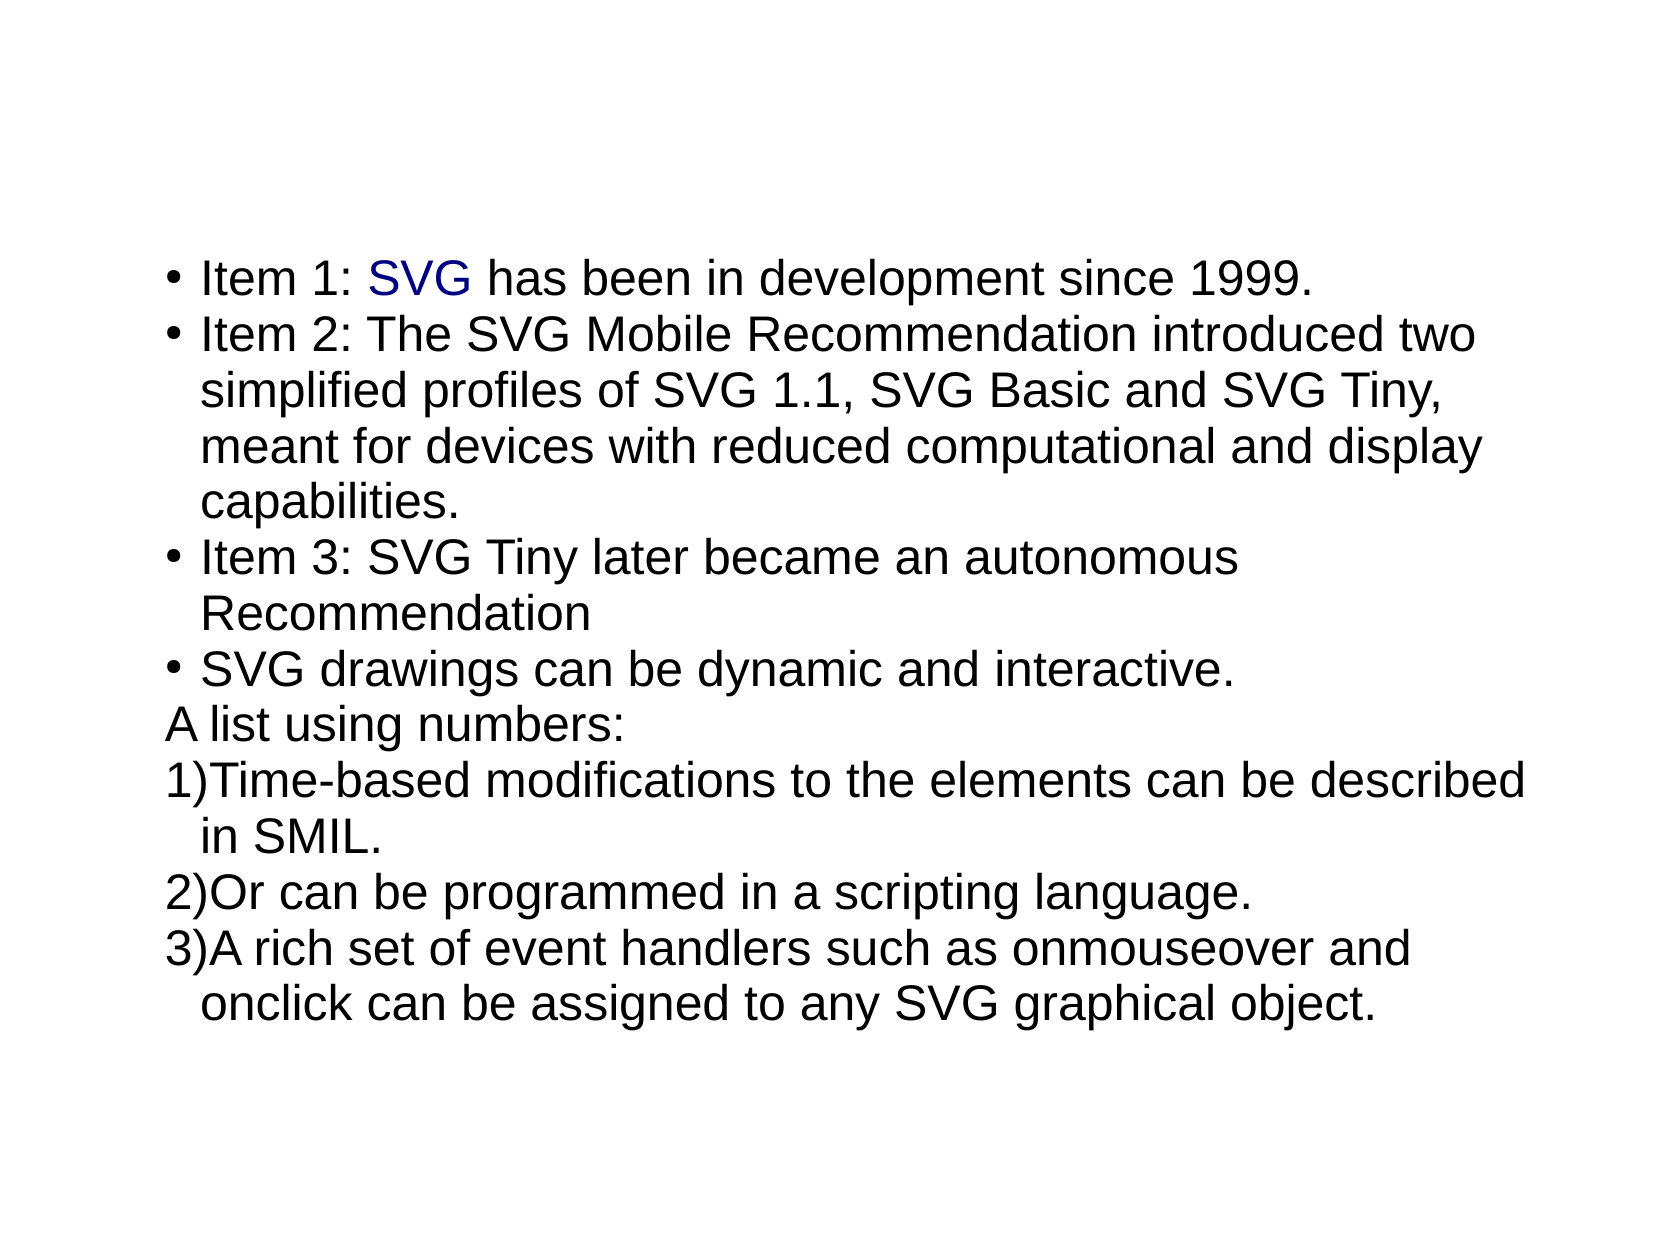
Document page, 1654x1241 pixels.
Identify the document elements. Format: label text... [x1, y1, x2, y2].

text_box Item 1: SVG has been in development since 1999. Item 2: The SVG Mobile Recommendation introduced two simplified profiles of SVG 1.1, SVG Basic and SVG Tiny, meant for devices with reduced computational and display capabilities. Item 3: SVG Tiny later became an autonomous Recommendation SVG drawings can be dynamic and interactive. A list using numbers: Time-based modifications to the elements can be described in SMIL. Or can be programmed in a scripting language. A rich set of event handlers such as onmouseover and onclick can be assigned to any SVG graphical object. [149, 243, 1545, 1241]
